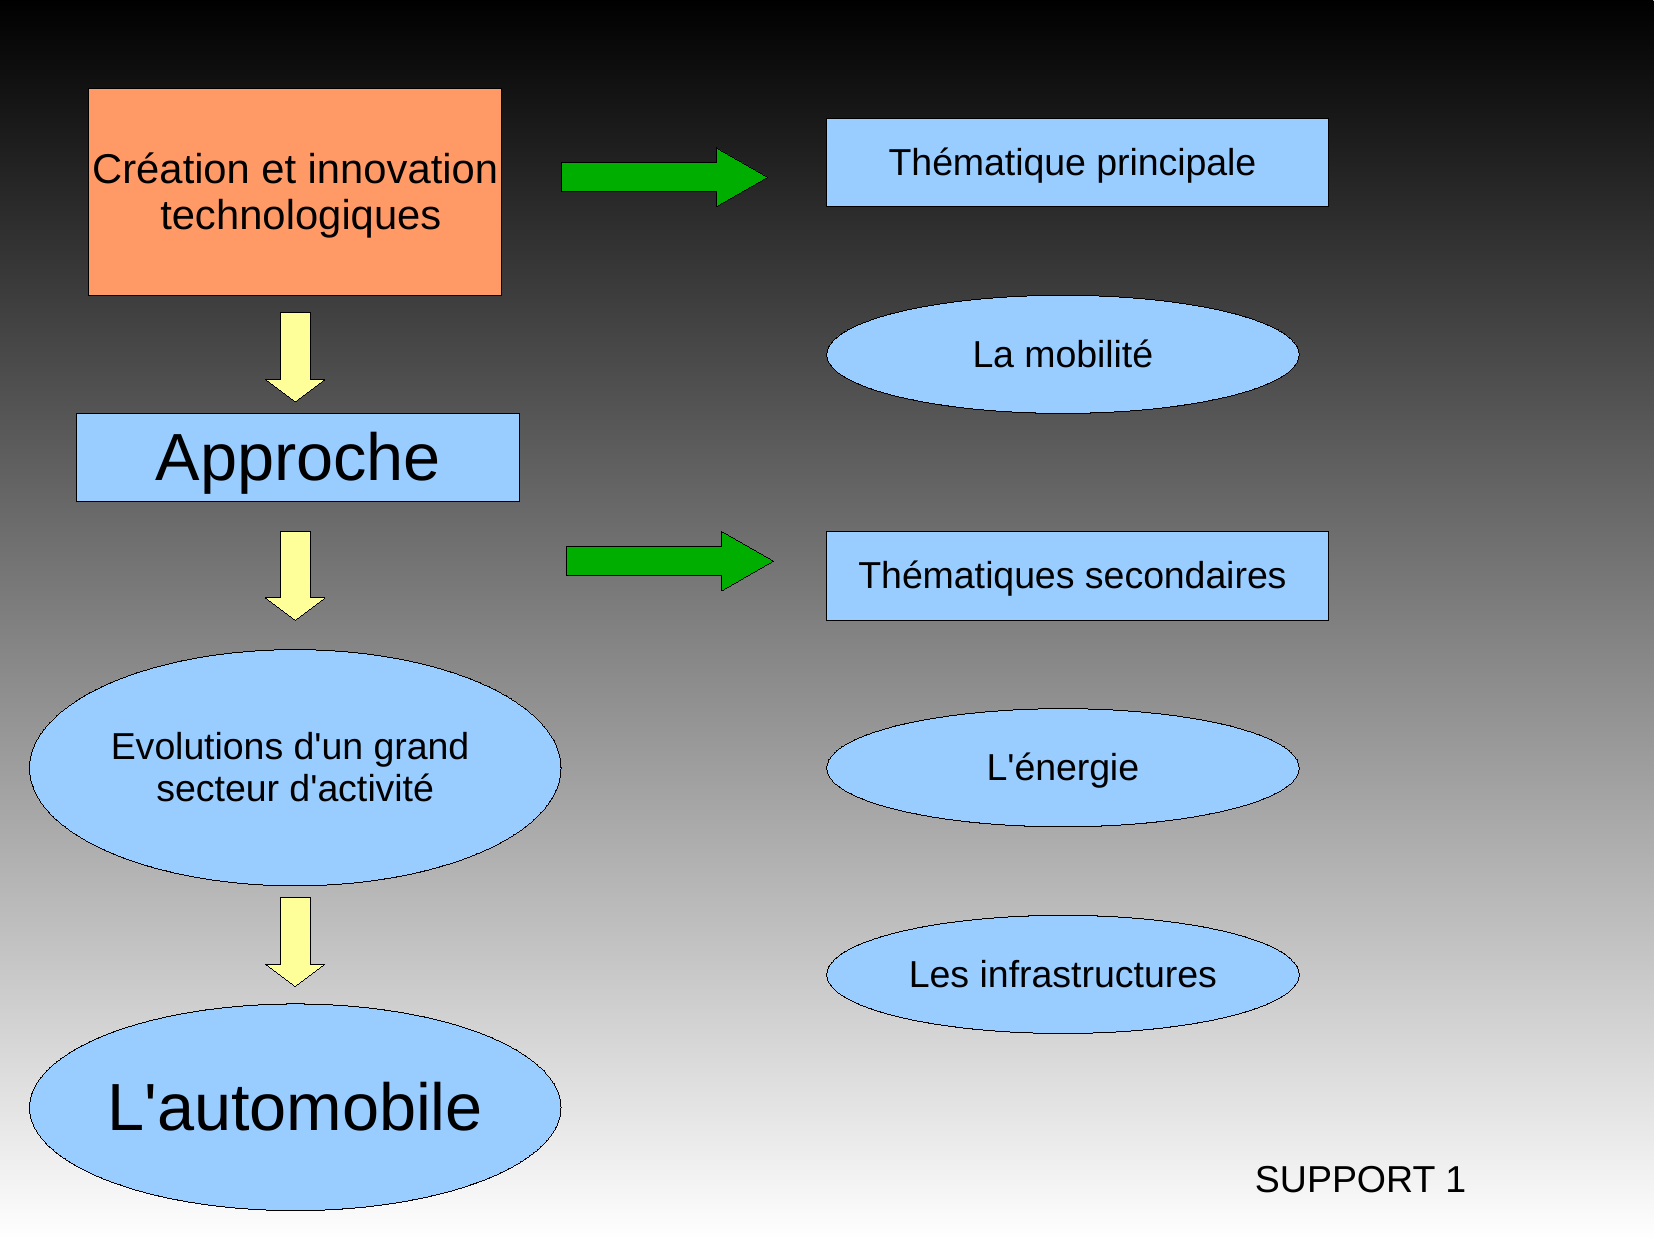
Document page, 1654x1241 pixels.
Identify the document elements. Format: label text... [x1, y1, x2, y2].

text_box L'automobile [29, 1003, 562, 1211]
text_box [561, 147, 768, 207]
text_box La mobilité [826, 295, 1300, 414]
text_box Thématique principale [826, 118, 1329, 207]
text_box SUPPORT 1 [1240, 1151, 1482, 1209]
text_box L'énergie [826, 708, 1300, 827]
text_box Les infrastructures [826, 915, 1300, 1034]
text_box Thématiques secondaires [826, 531, 1329, 621]
text_box Evolutions d'un grand secteur d'activité [29, 649, 562, 886]
text_box Approche [76, 413, 520, 502]
text_box [265, 897, 325, 987]
text_box [566, 531, 774, 591]
text_box [265, 312, 325, 402]
text_box Création et innovation technologiques [88, 88, 502, 296]
text_box [265, 531, 325, 621]
